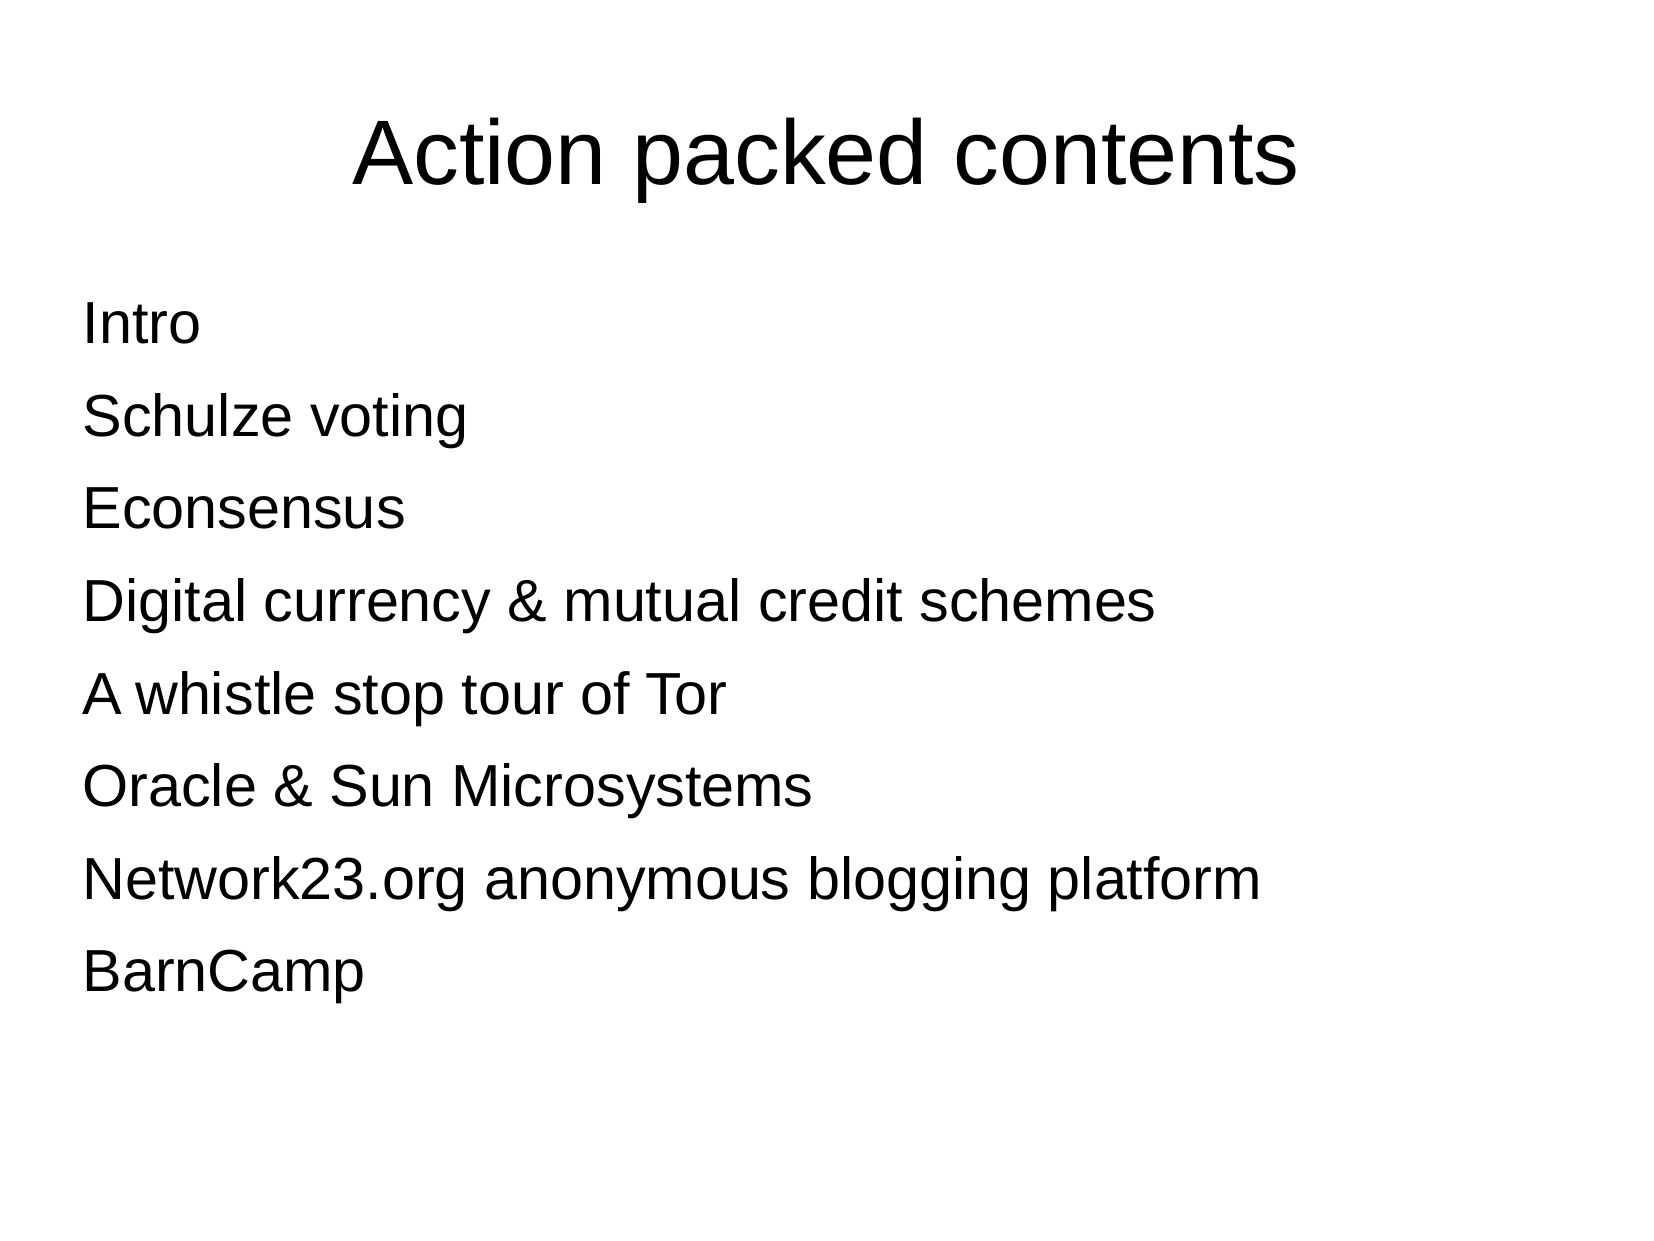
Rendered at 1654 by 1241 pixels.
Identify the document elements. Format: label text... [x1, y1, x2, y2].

title Action packed contents [82, 49, 1571, 257]
list Intro Schulze voting Econsensus Digital currency & mutual credit schemes A whistle stop tour of Tor Oracle & Sun Microsystems Network23.org anonymous blogging platform BarnCamp [82, 290, 1538, 1010]
